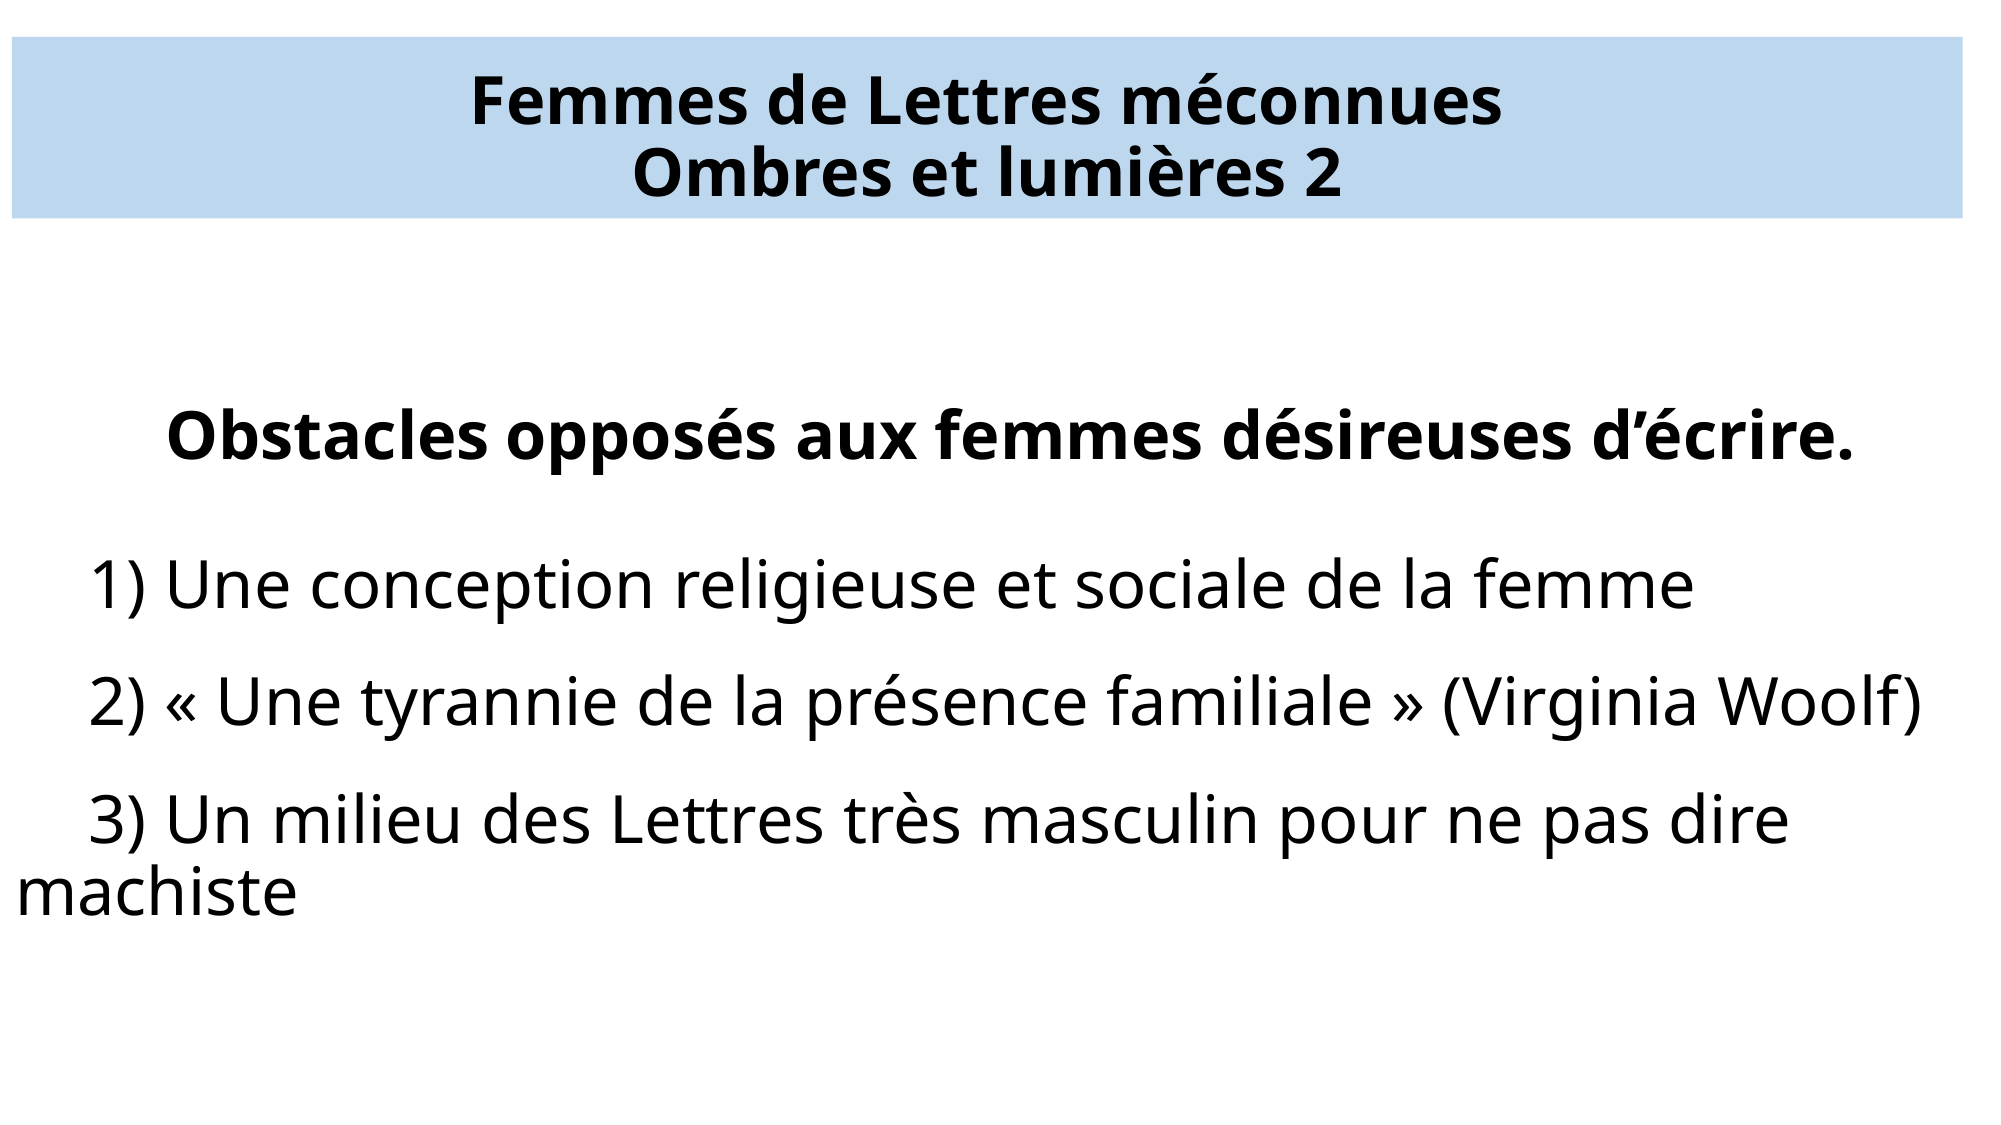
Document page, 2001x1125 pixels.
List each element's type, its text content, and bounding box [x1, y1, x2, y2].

title Femmes de Lettres méconnues Ombres et lumières 2 [11, 36, 1963, 219]
list Obstacles opposés aux femmes désireuses d’écrire. 1) Une conception religieuse et sociale de la femme 2) « Une tyrannie de la présence familiale » (Virginia Woolf) 3) Un milieu des Lettres très masculin pour ne pas dire machiste [0, 260, 1975, 1088]
